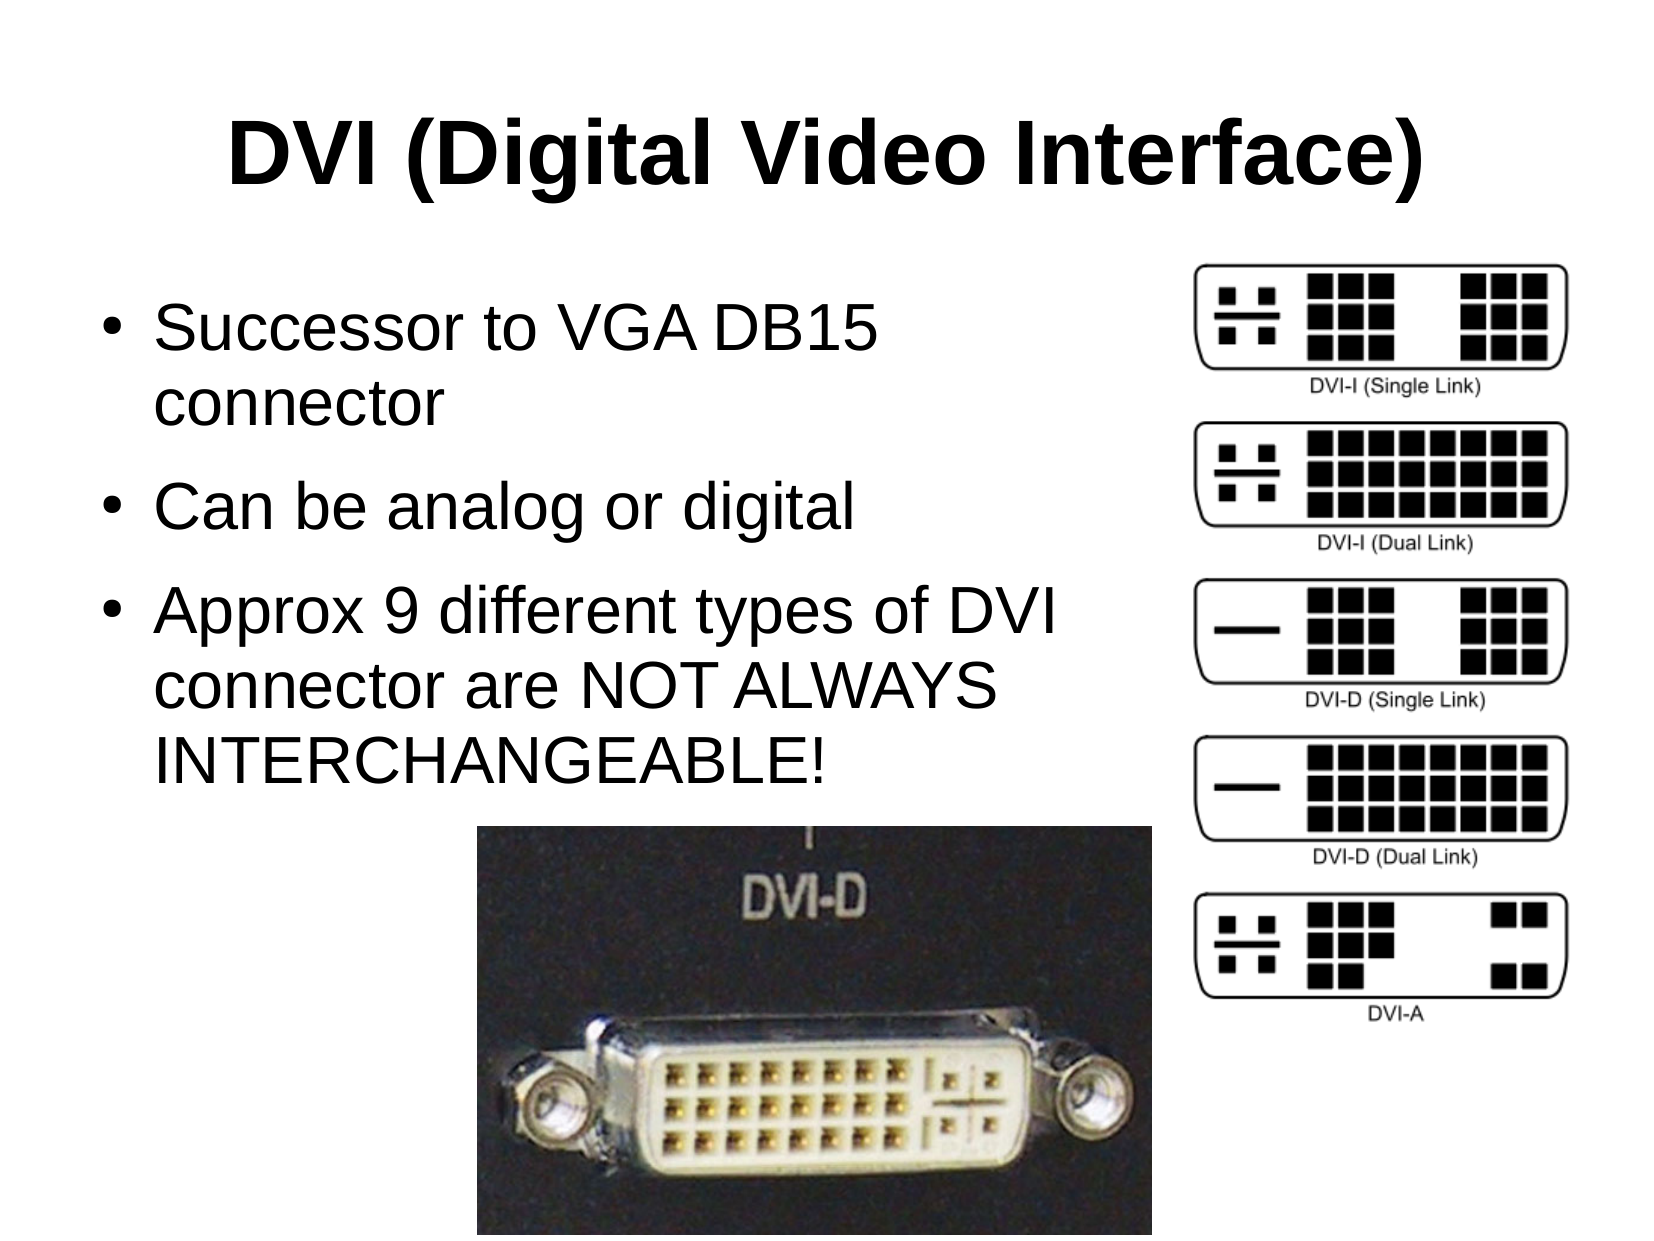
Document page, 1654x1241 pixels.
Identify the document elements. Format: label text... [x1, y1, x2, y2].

picture [1177, 236, 1595, 1055]
picture [477, 826, 1152, 1235]
title DVI (Digital Video Interface) [82, 56, 1571, 250]
list Successor to VGA DB15 connector Can be analog or digital Approx 9 different types of DVI connector are NOT ALWAYS INTERCHANGEABLE! [82, 290, 1123, 945]
